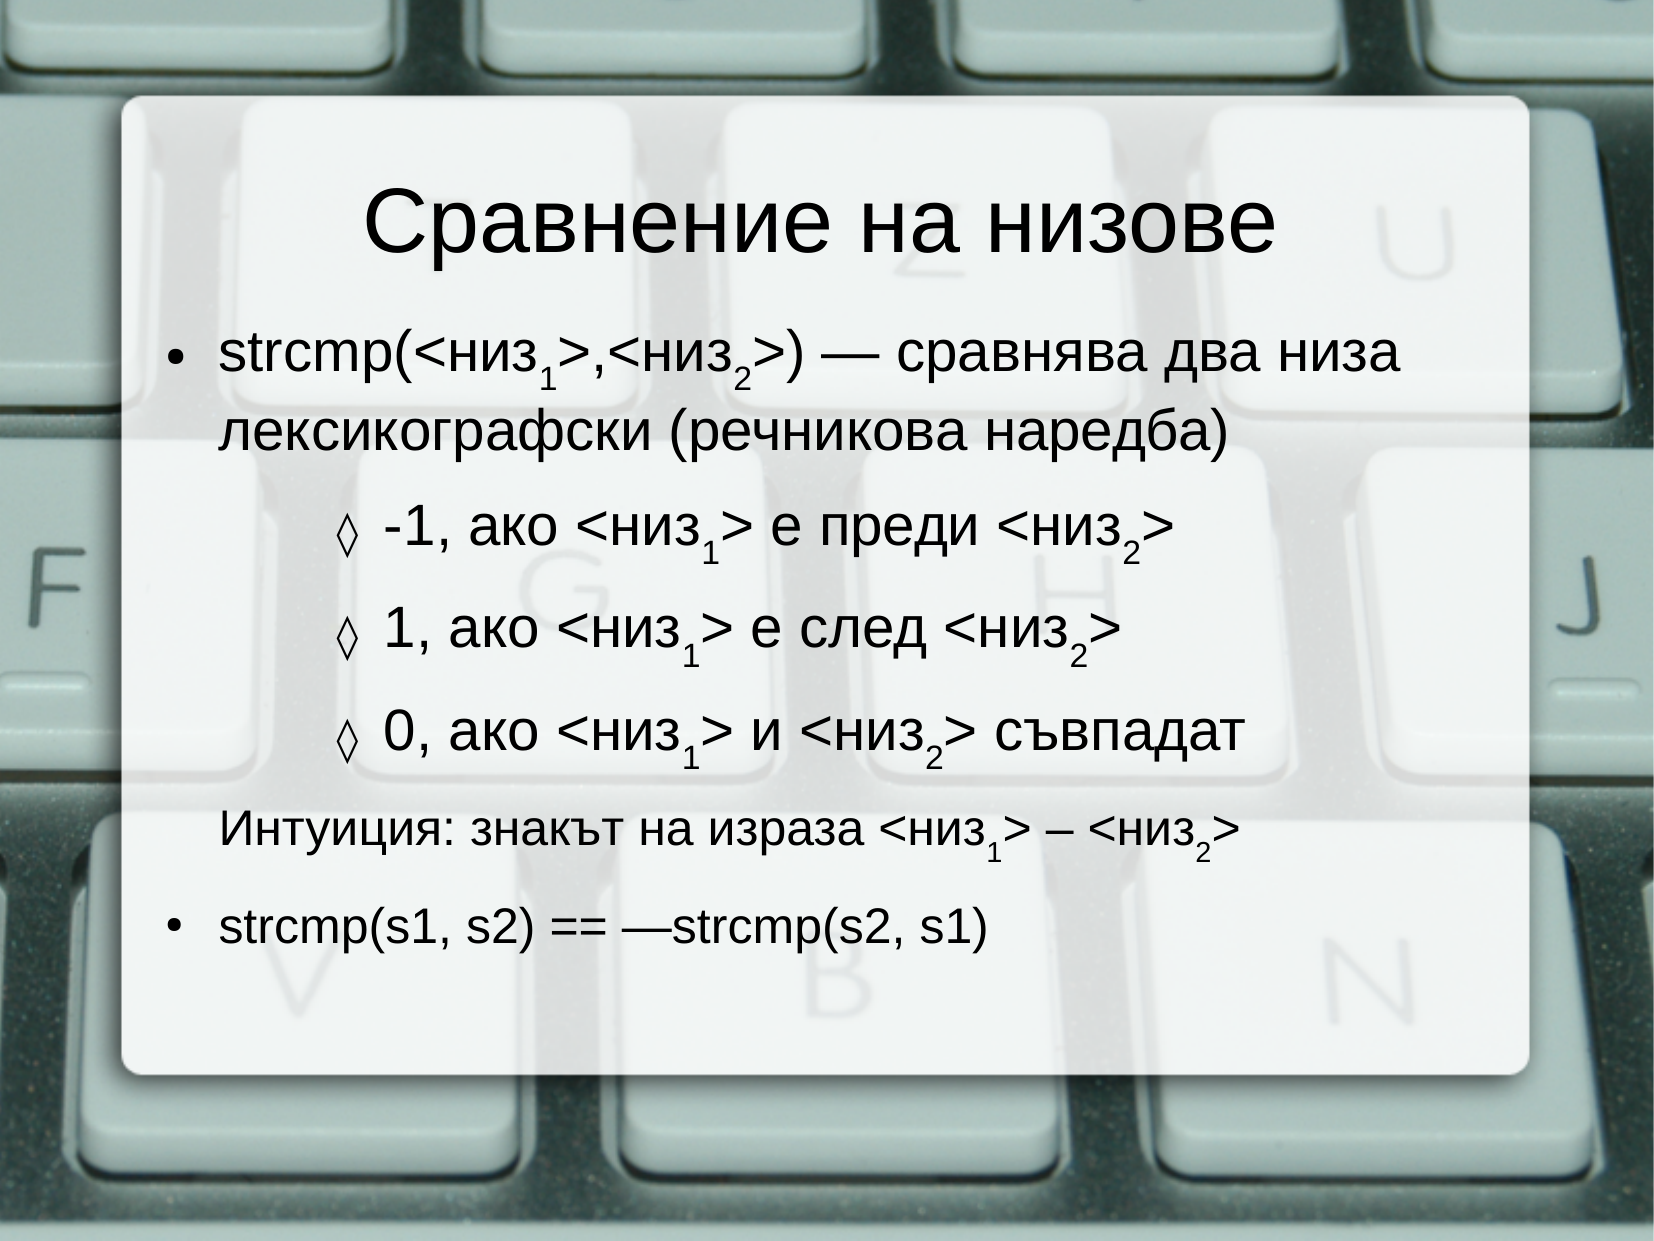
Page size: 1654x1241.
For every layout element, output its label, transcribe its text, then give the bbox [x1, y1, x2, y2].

list strcmp(<низ1>,<низ2>) — сравнява два низа лексикографски (речникова наредба) -1, ако <низ1> е преди <низ2> 1, ако <низ1> е след <низ2> 0, ако <низ1> и <низ2> съвпадат Интуиция: знакът на израза <низ1> – <низ2> strcmp(s1, s2) == —strcmp(s2, s1) [147, 318, 1506, 1044]
picture [0, 0, 1654, 1241]
title Сравнение на низове [135, 117, 1506, 325]
